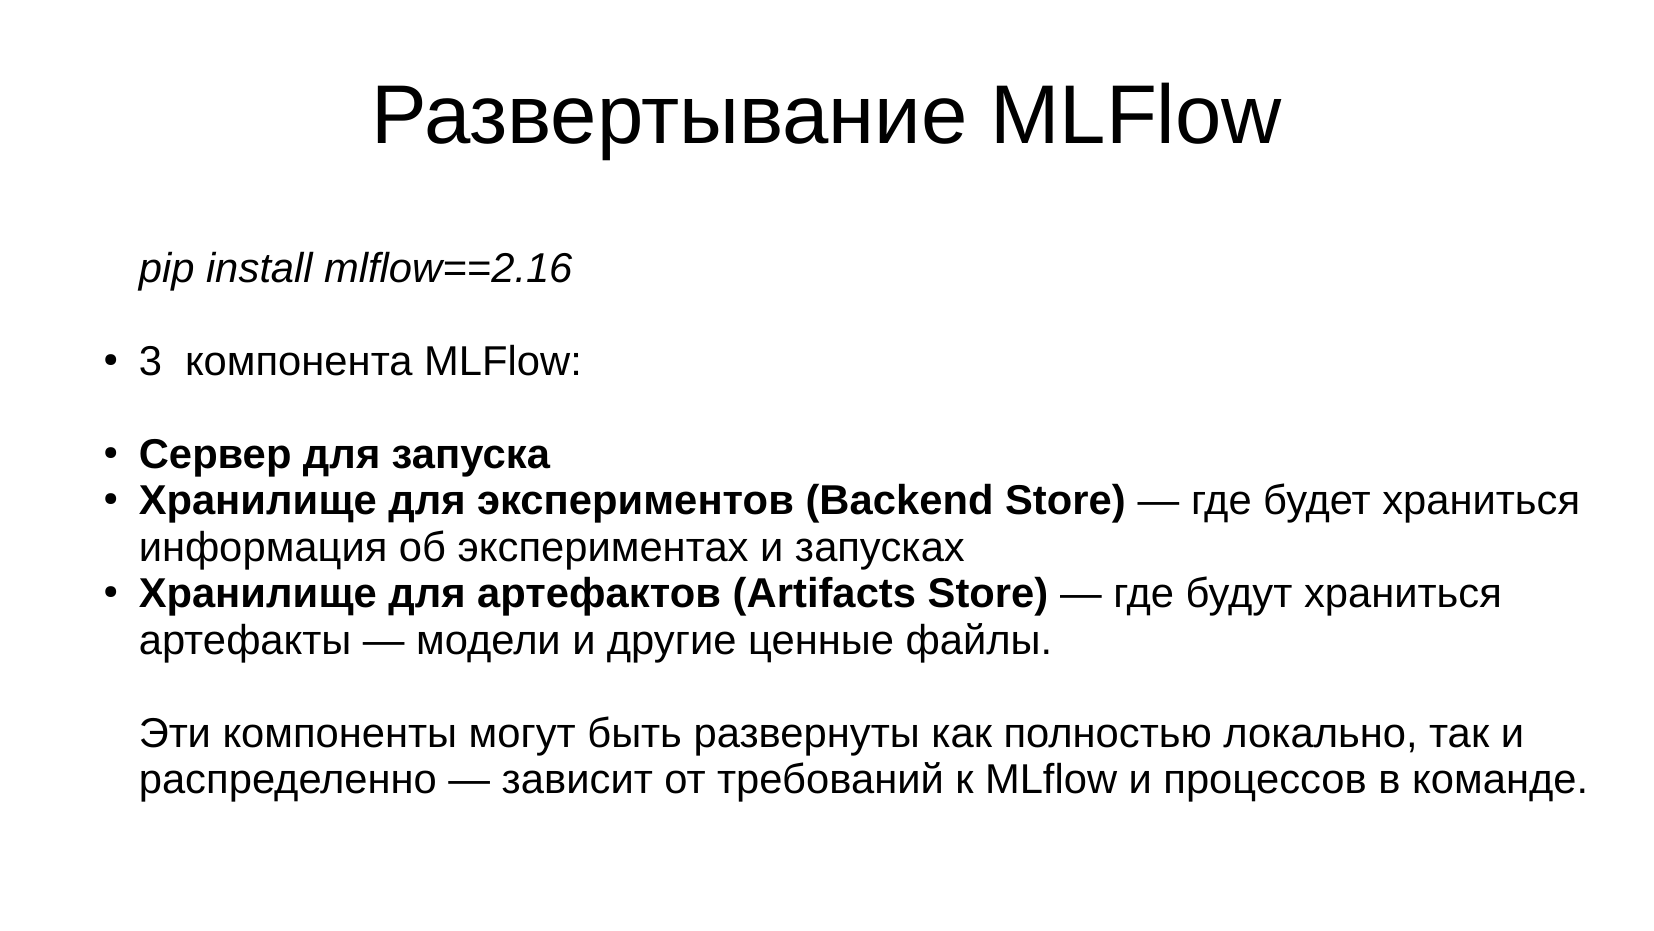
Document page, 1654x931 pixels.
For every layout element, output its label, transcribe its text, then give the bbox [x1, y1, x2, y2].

title Развертывание MLFlow [82, 12, 1571, 218]
text_box pip install mlflow==2.16 3 компонента MLFlow: Сервер для запуска Хранилище для экспериментов (Backend Store) — где будет храниться информация об экспериментах и запусках Хранилище для артефактов (Artifacts Store) — где будут храниться артефакты — модели и другие ценные файлы. Эти компоненты могут быть развернуты как полностью локально, так и распределенно — зависит от требований к MLflow и процессов в команде. [88, 190, 1625, 857]
